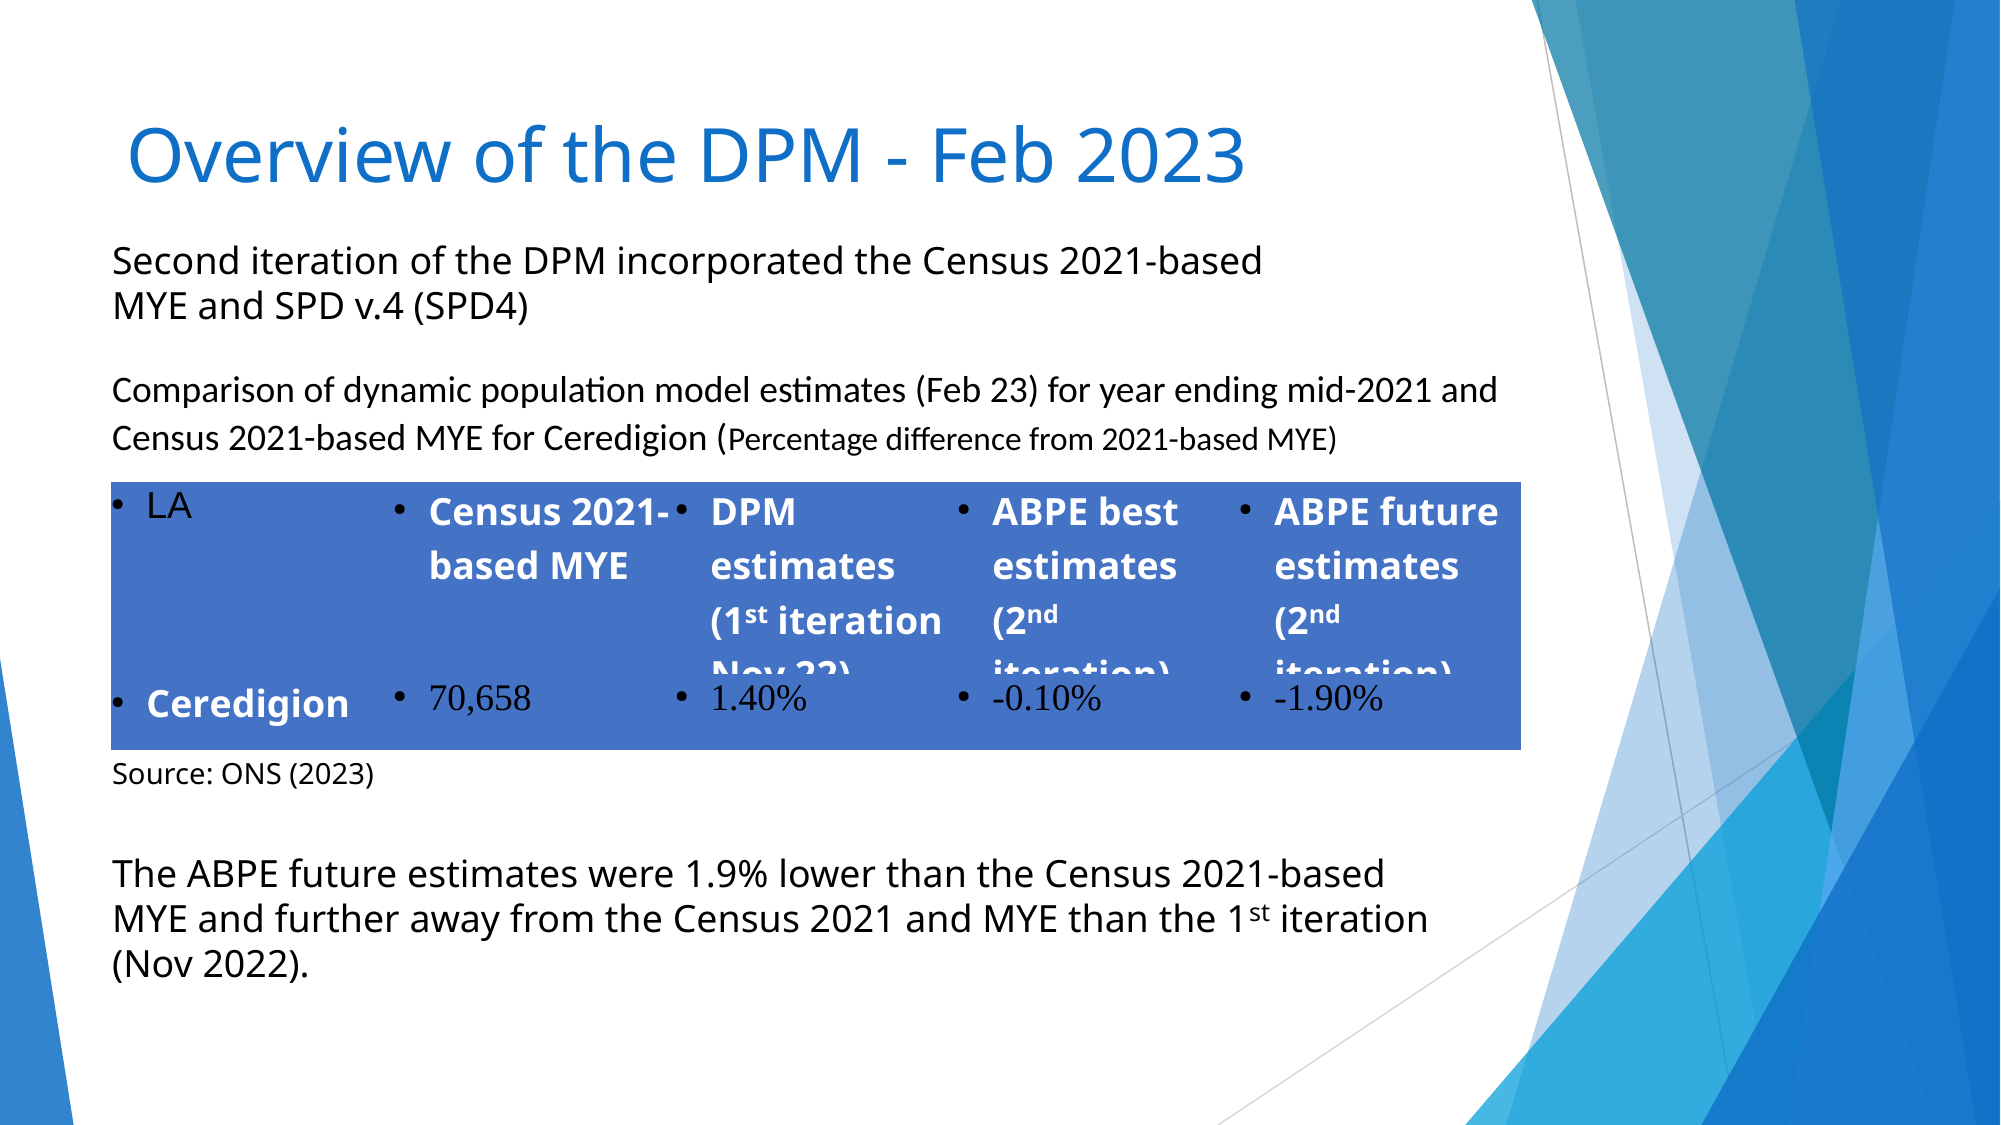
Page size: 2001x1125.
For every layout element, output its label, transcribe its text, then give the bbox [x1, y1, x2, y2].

table_header ABPE future estimates (2nd iteration) [1239, 482, 1521, 674]
text_box The ABPE future estimates were 1.9% lower than the Census 2021-based MYE and further away from the Census 2021 and MYE than the 1st iteration (Nov 2022). [97, 842, 1469, 995]
table_cell 70,658 [393, 674, 675, 747]
table_cell -0.10% [957, 674, 1239, 747]
table_cell 1.40% [675, 674, 957, 747]
text_box Overview of the DPM - Feb 2023 [111, 99, 1522, 317]
table_header LA [111, 482, 393, 674]
table_cell -1.90% [1239, 674, 1521, 750]
table_header Census 2021-based MYE [393, 482, 675, 674]
text_box Source: ONS (2023) [97, 747, 1469, 798]
table_header ABPE best estimates (2nd iteration) [957, 482, 1239, 674]
table_header DPM estimates (1st iteration Nov 22) [675, 482, 957, 674]
text_box Second iteration of the DPM incorporated the Census 2021-based MYE and SPD v.4 (SPD4) [97, 229, 1309, 336]
table_cell Ceredigion [111, 674, 393, 747]
text_box Comparison of dynamic population model estimates (Feb 23) for year ending mid-2021 and Census 2021-based MYE for Ceredigion (Percentage difference from 2021-based MYE) [97, 354, 1536, 465]
